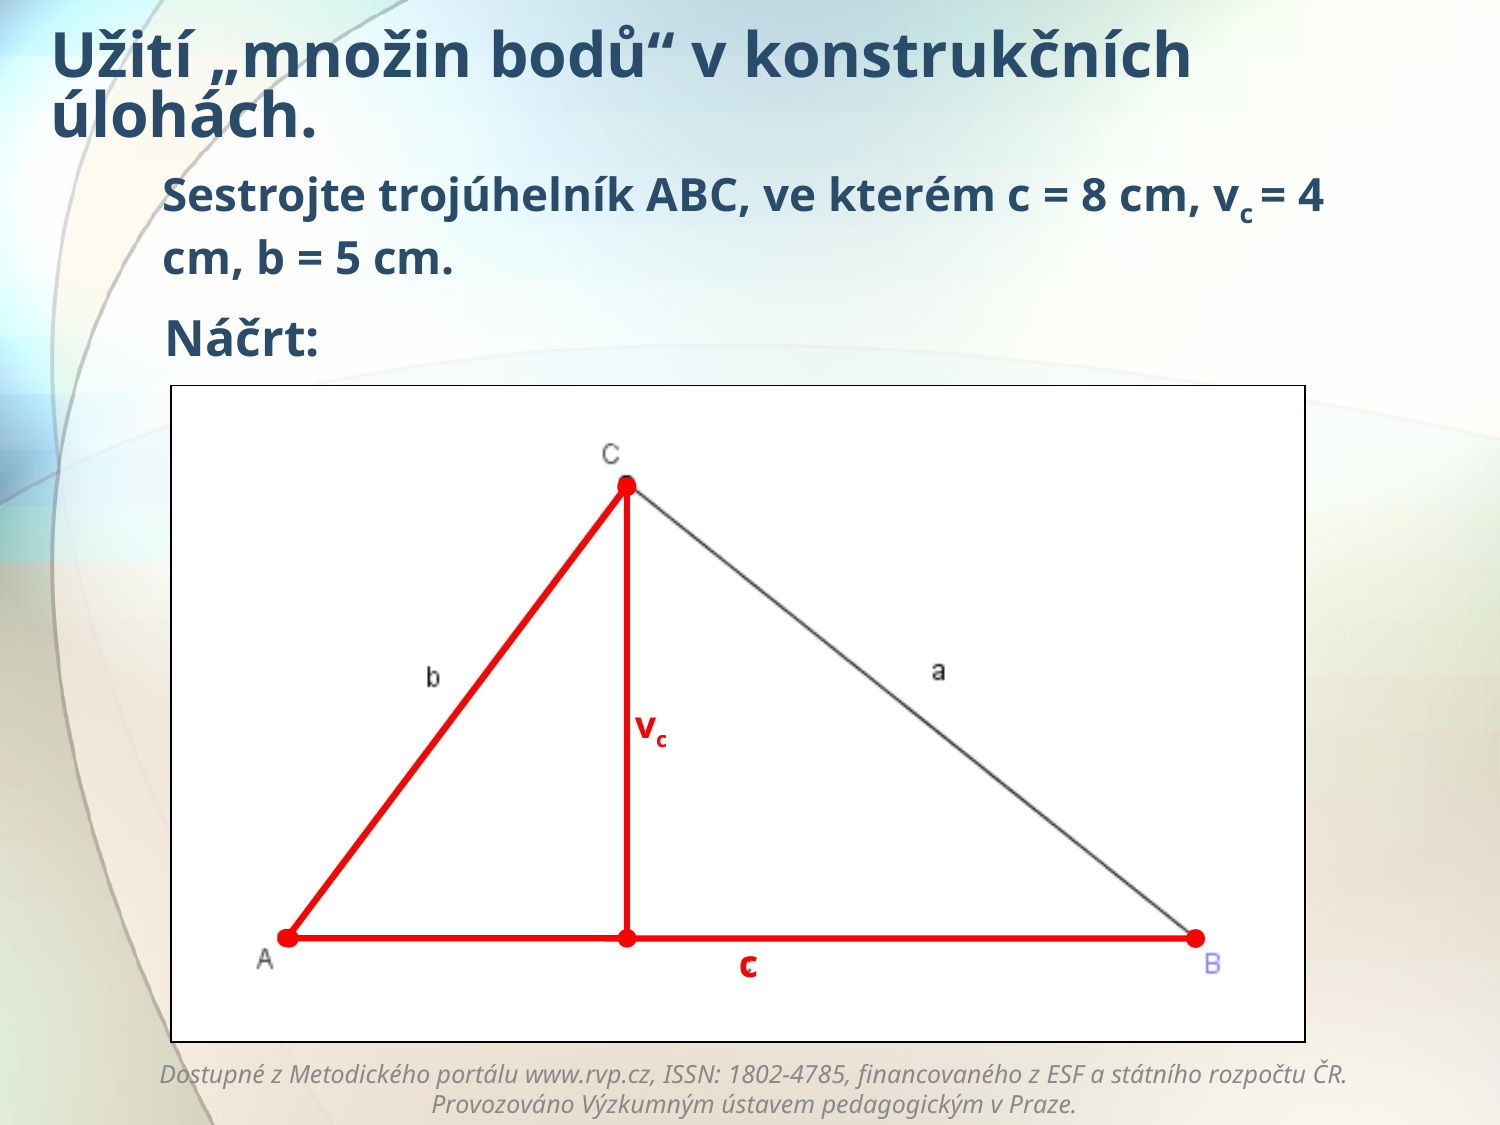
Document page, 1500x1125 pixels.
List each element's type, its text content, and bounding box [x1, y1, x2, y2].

text_box Náčrt: [149, 302, 1426, 372]
text_box Sestrojte trojúhelník ABC, ve kterém c = 8 cm, vc = 4 cm, b = 5 cm. [147, 177, 1424, 272]
picture [0, 0, 1500, 1125]
text_box vc [620, 692, 762, 761]
text_box c [723, 928, 866, 998]
title Užití „množin bodů“ v konstrukčních úlohách. [35, 42, 1495, 138]
text_box [171, 385, 1306, 1042]
